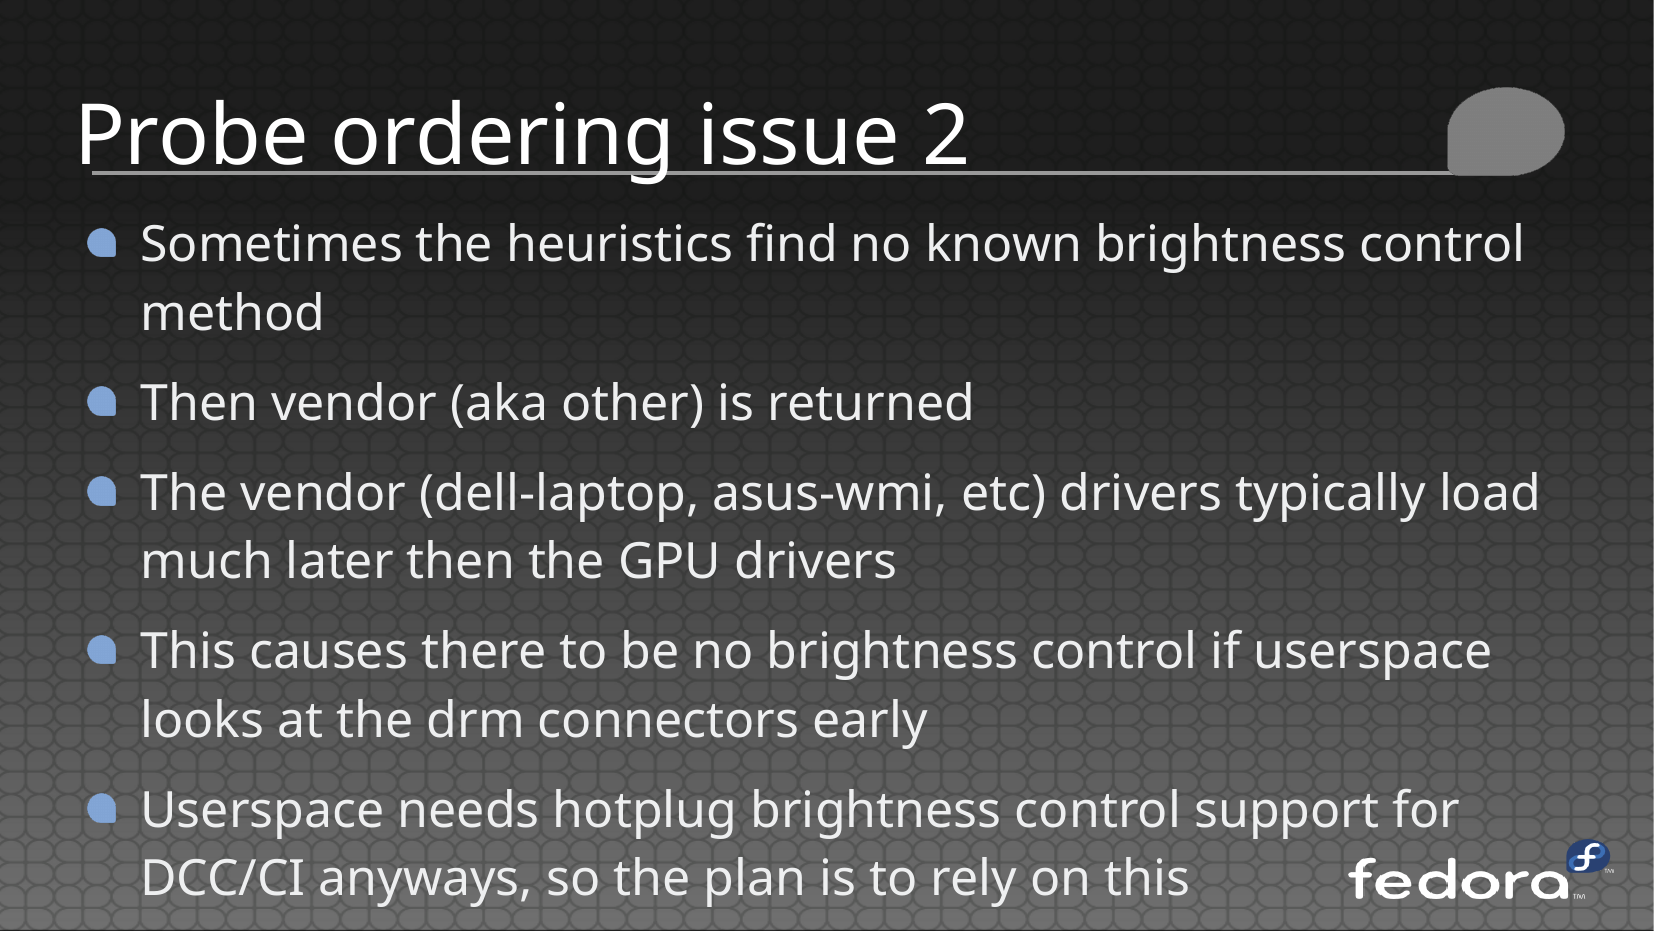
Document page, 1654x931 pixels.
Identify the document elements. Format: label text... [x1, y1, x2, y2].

title Probe ordering issue 2 [74, 37, 1405, 226]
picture [0, 0, 1654, 931]
list Sometimes the heuristics find no known brightness control method Then vendor (aka other) is returned The vendor (dell-laptop, asus-wmi, etc) drivers typically load much later then the GPU drivers This causes there to be no brightness control if userspace looks at the drm connectors early Userspace needs hotplug brightness control support for DCC/CI anyways, so the plan is to rely on this [69, 208, 1627, 880]
